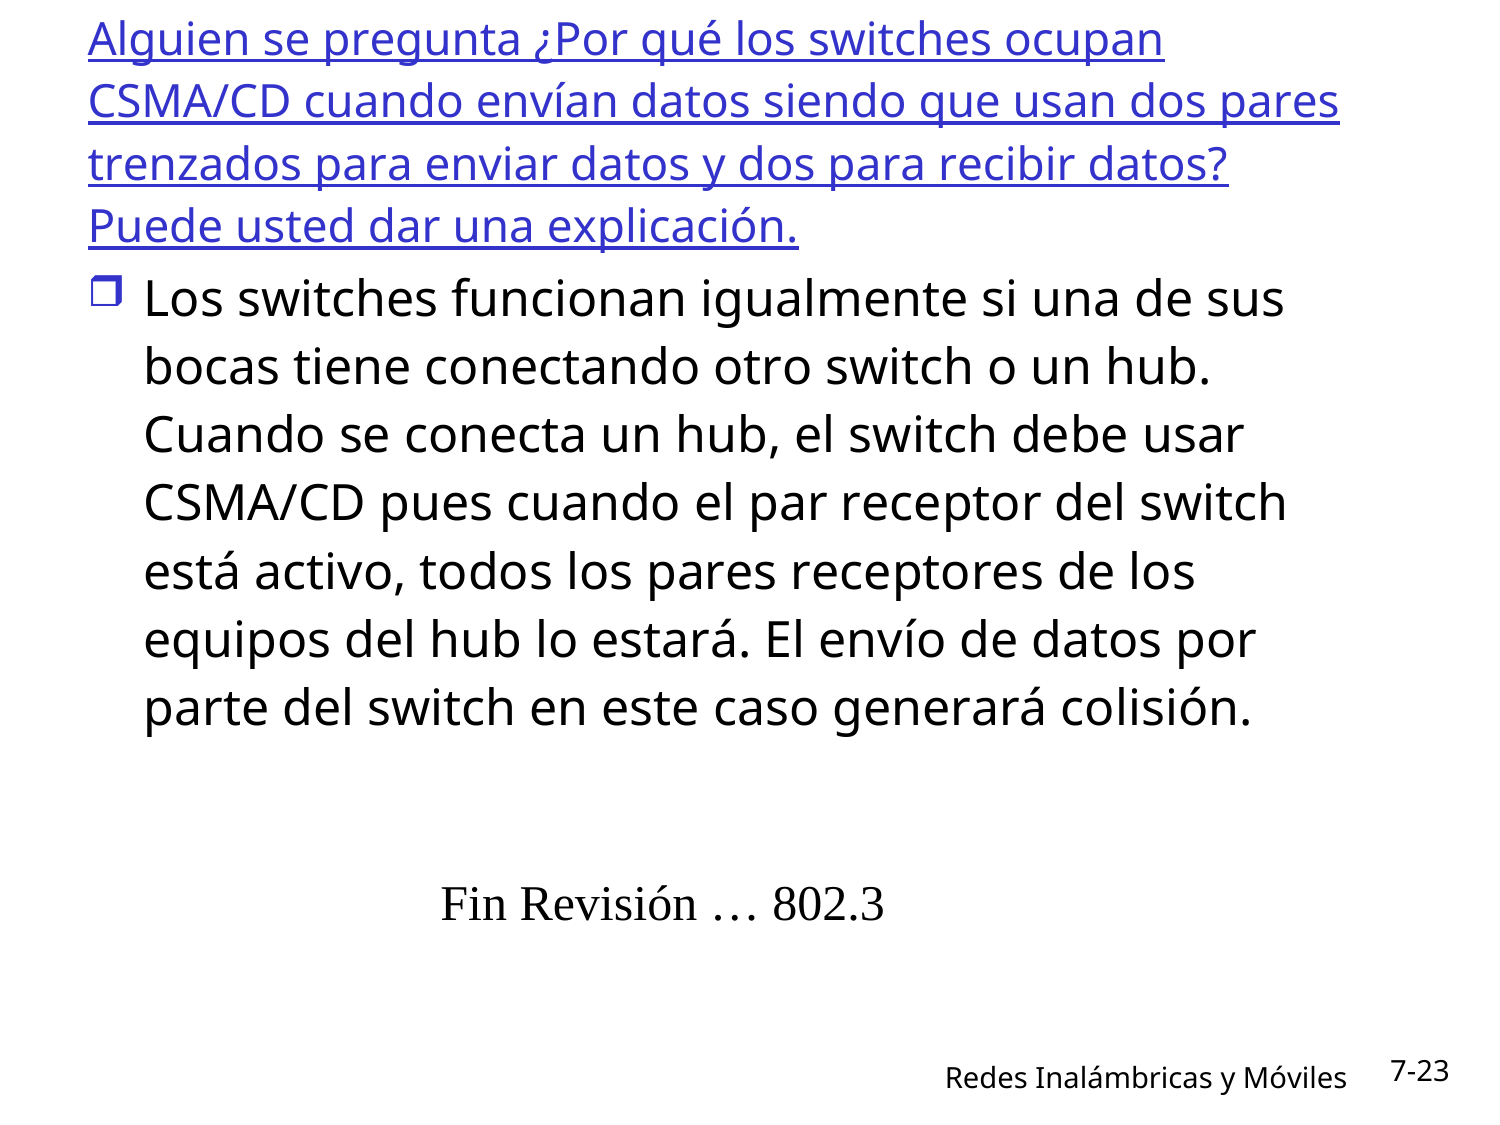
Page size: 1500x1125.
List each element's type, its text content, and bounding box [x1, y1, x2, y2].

title Alguien se pregunta ¿Por qué los switches ocupan CSMA/CD cuando envían datos siendo que usan dos pares trenzados para enviar datos y dos para recibir datos? Puede usted dar una explicación. [87, 23, 1363, 239]
list Los switches funcionan igualmente si una de sus bocas tiene conectando otro switch o un hub. Cuando se conecta un hub, el switch debe usar CSMA/CD pues cuando el par receptor del switch está activo, todos los pares receptores de los equipos del hub lo estará. El envío de datos por parte del switch en este caso generará colisión. [87, 262, 1363, 915]
text_box Fin Revisión … 802.3 [425, 862, 901, 938]
